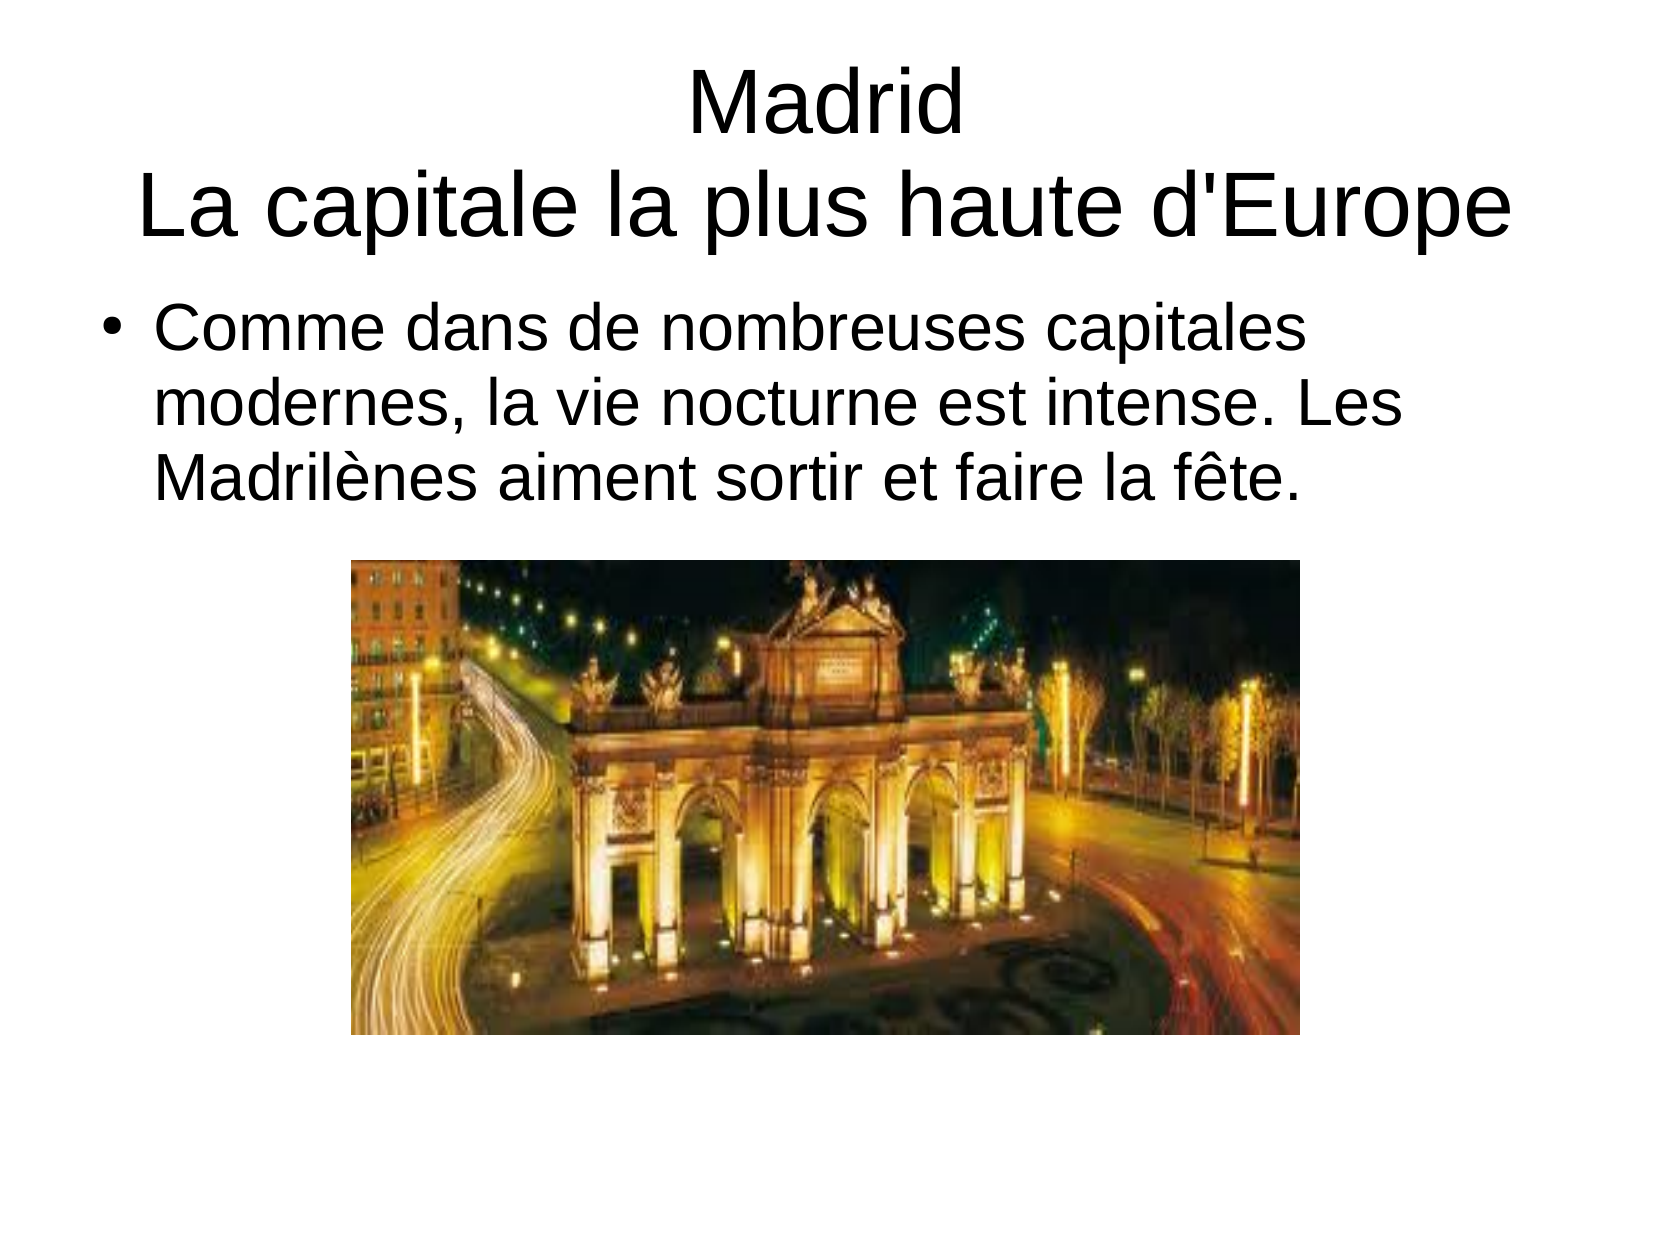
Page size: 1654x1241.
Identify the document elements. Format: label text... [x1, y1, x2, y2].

picture [351, 560, 1300, 1035]
list Comme dans de nombreuses capitales modernes, la vie nocturne est intense. Les Madrilènes aiment sortir et faire la fête. [82, 290, 1571, 1094]
title Madrid La capitale la plus haute d'Europe [82, 50, 1571, 256]
